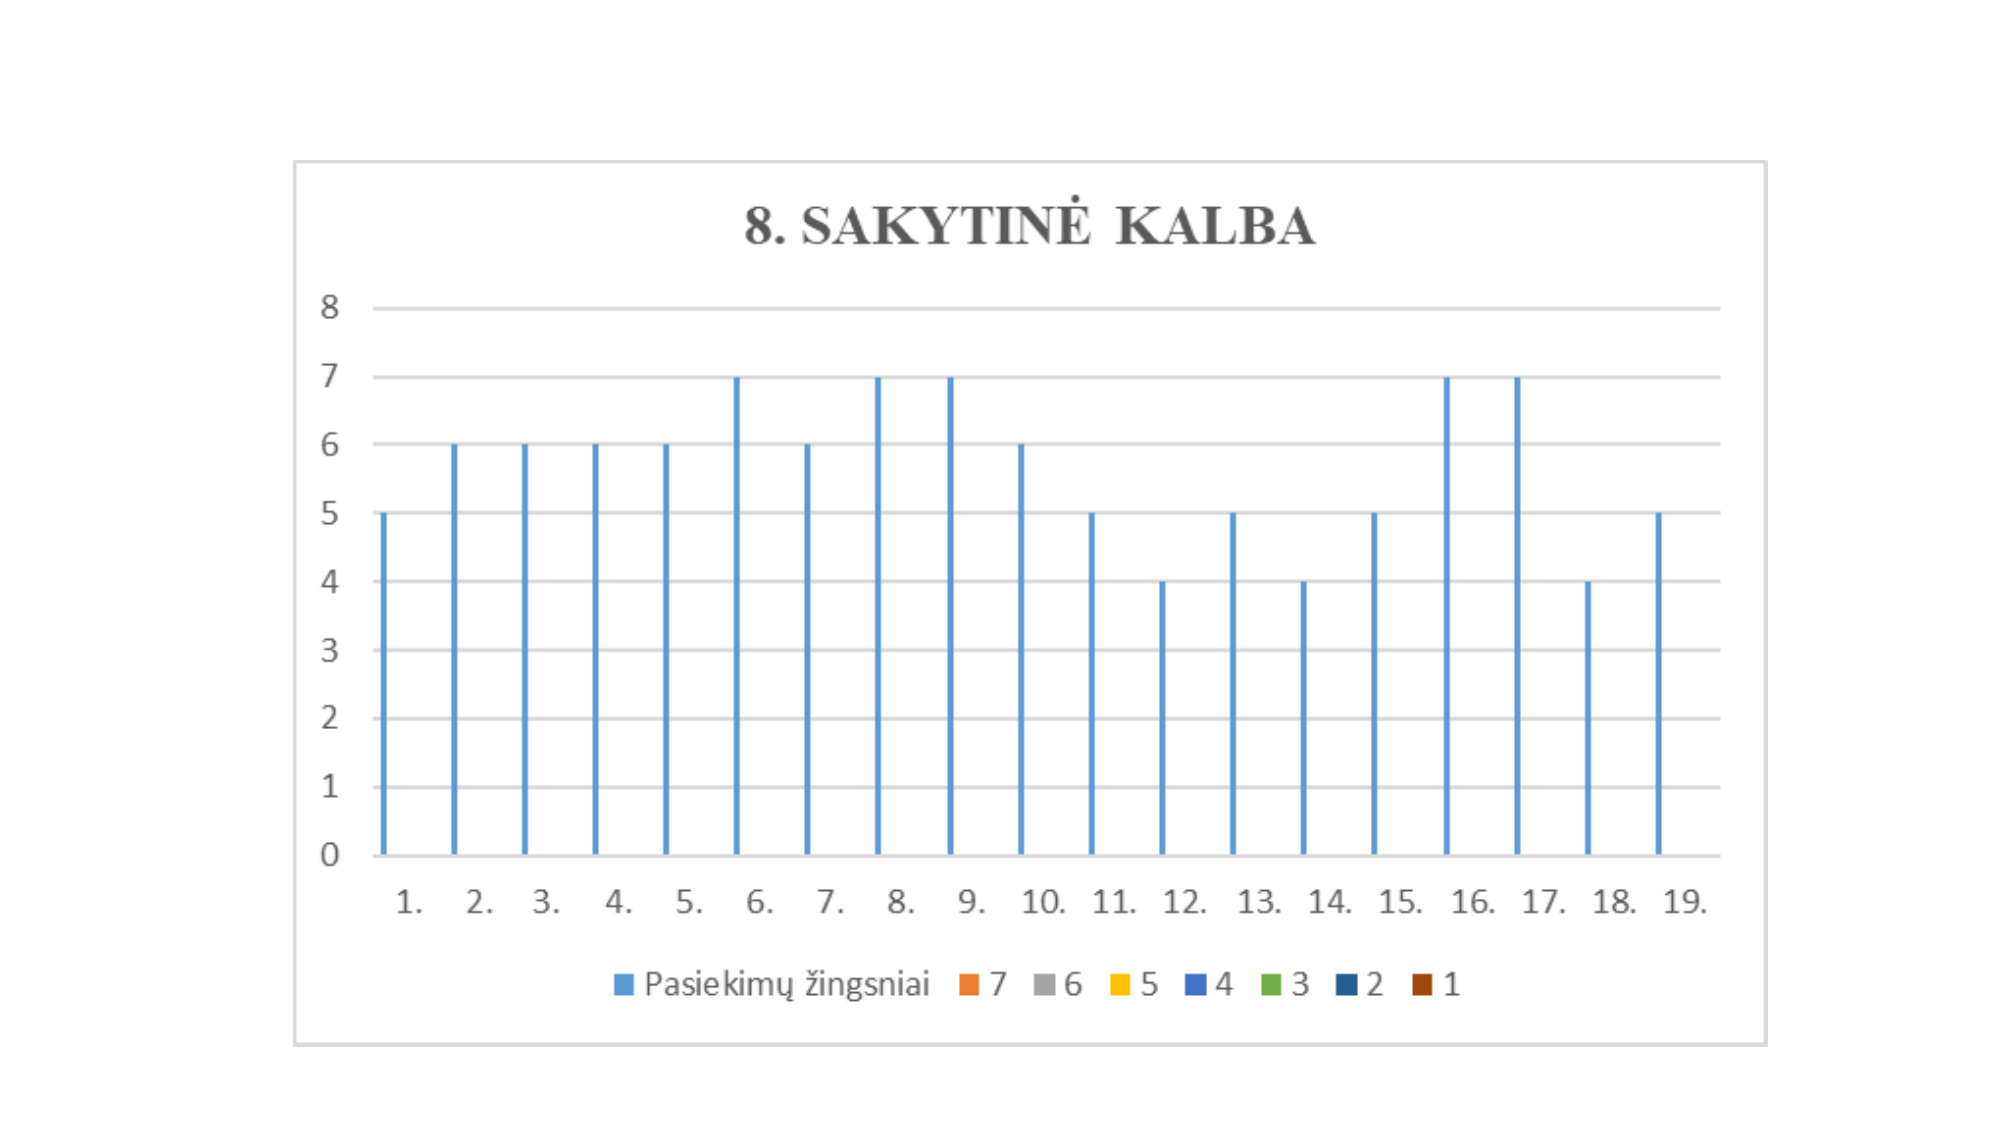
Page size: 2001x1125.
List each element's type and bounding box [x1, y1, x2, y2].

picture [293, 160, 1768, 1047]
